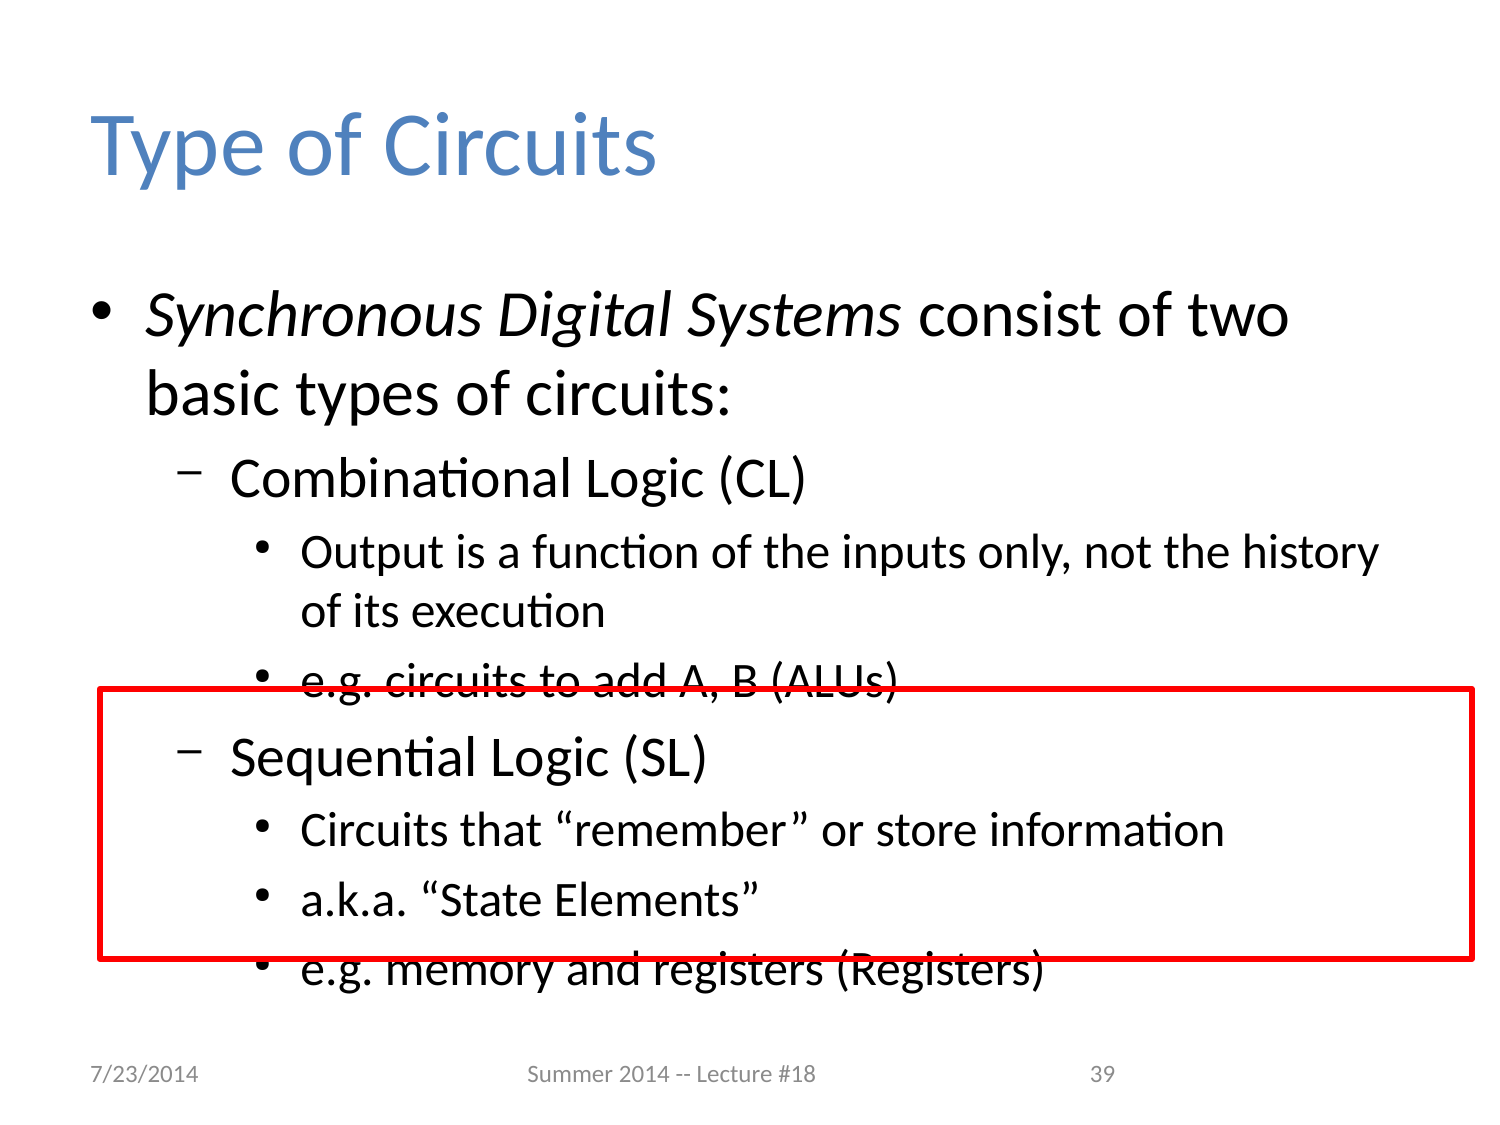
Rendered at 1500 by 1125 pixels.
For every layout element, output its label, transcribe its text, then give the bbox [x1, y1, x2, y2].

footer Summer 2014 -- Lecture #18 [512, 1042, 988, 1103]
list Synchronous Digital Systems consist of two basic types of circuits: Combinational Logic (CL) Output is a function of the inputs only, not the history of its execution e.g. circuits to add A, B (ALUs) Sequential Logic (SL) Circuits that “remember” or store information a.k.a. “State Elements” e.g. memory and registers (Registers) [75, 262, 1425, 1005]
title Type of Circuits [75, 45, 1425, 233]
list Synchronous Digital Systems consist of two basic types of circuits: Combinational Logic (CL) Output is a function of the inputs only, not the history of its execution e.g. circuits to add A, B (ALUs) Sequential Logic (SL) Circuits that “remember” or store information a.k.a. “State Elements” e.g. memory and registers (Registers) [103, 692, 1425, 956]
slide_number 7/23/2014 [75, 1042, 425, 1103]
slide_number <number> [1074, 1042, 1425, 1103]
